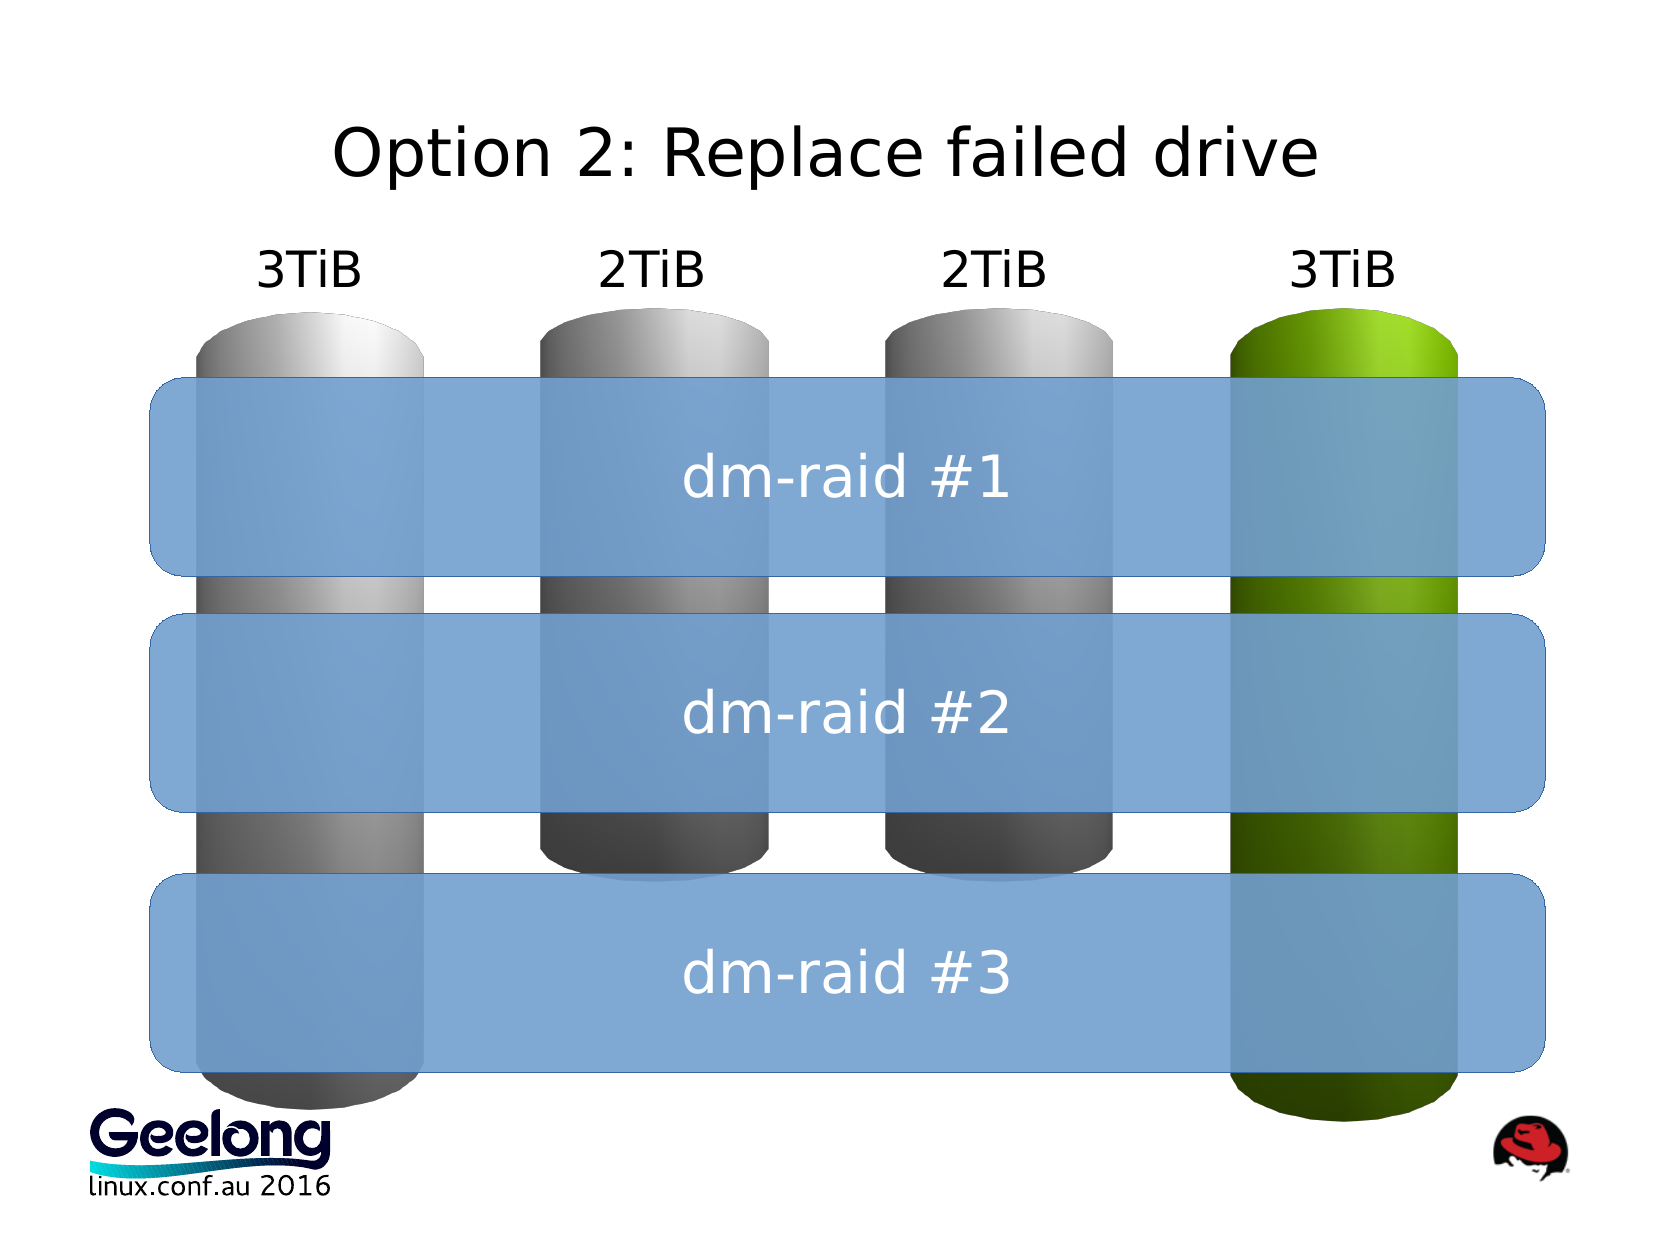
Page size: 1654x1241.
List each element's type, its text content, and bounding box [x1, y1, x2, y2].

text_box dm-raid #3 [149, 873, 1546, 1073]
text_box 2TiB [925, 234, 1064, 308]
text_box 3TiB [1273, 234, 1413, 308]
text_box dm-raid #1 [149, 377, 1546, 577]
title Option 2: Replace failed drive [82, 49, 1571, 257]
text_box 3TiB [240, 234, 379, 308]
text_box 2TiB [582, 234, 722, 308]
text_box dm-raid #2 [149, 613, 1546, 813]
picture [1492, 1113, 1576, 1191]
